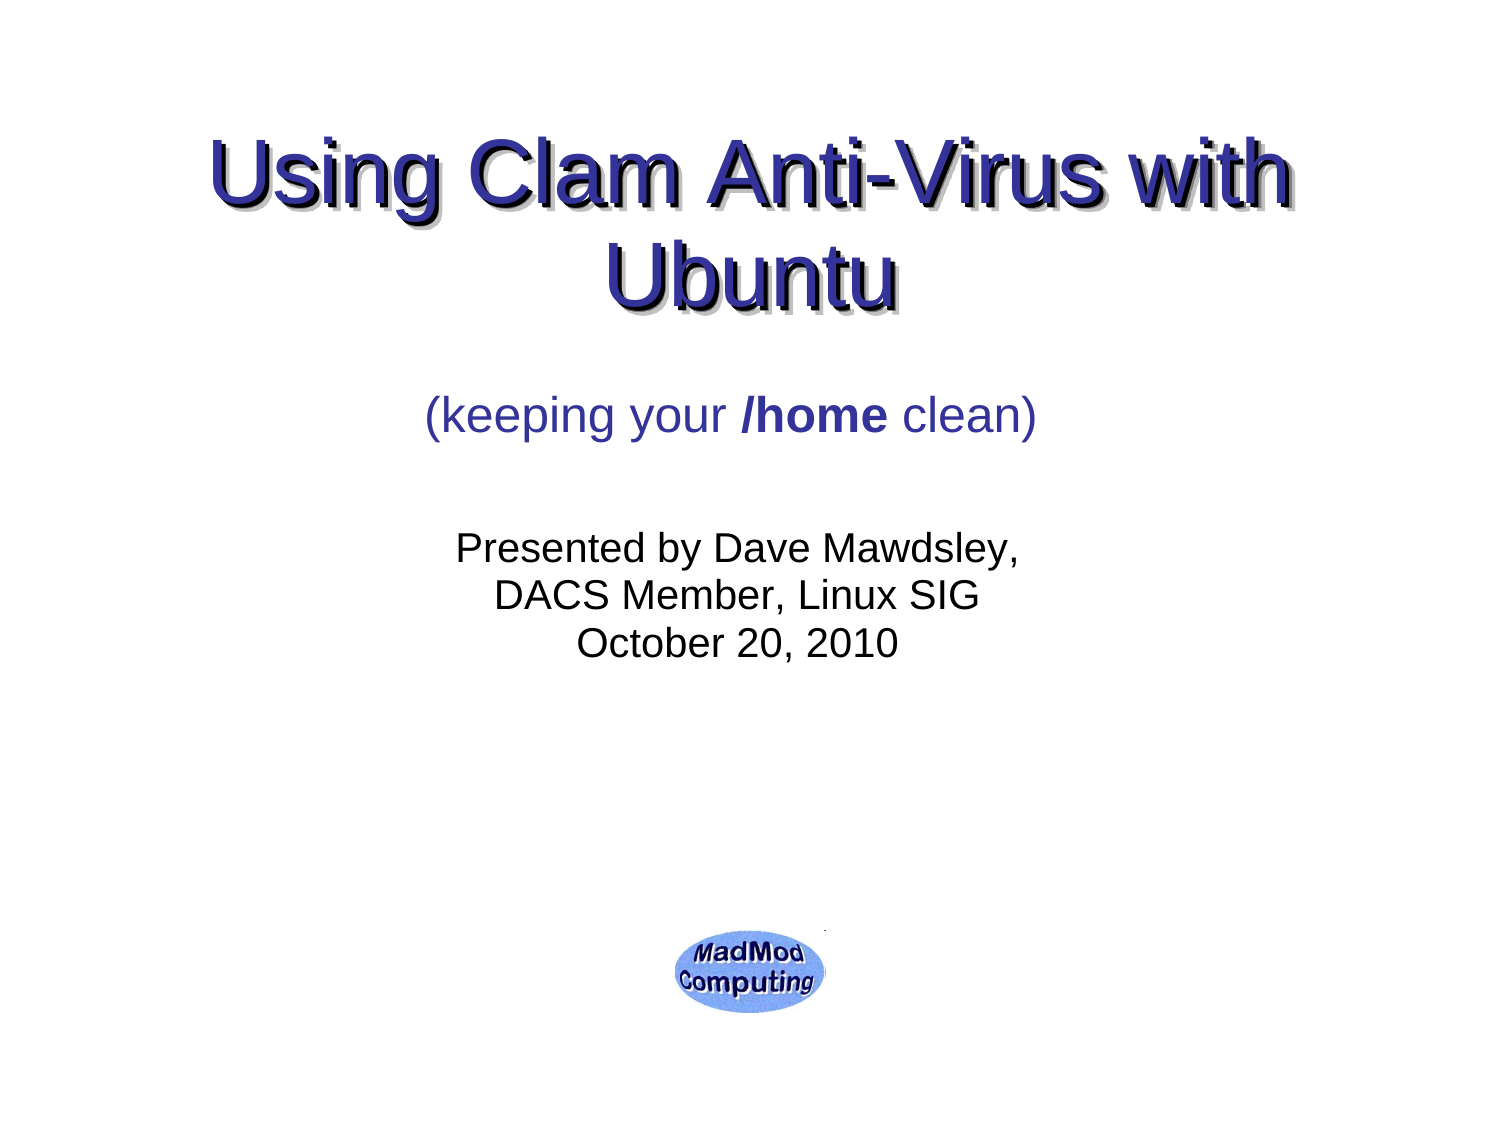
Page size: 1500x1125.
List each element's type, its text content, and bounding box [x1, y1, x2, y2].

text_box (keeping your /home clean) [374, 375, 1088, 451]
title Using Clam Anti-Virus with Ubuntu [112, 112, 1388, 334]
subtitle Presented by Dave Mawdsley, DACS Member, Linux SIG October 20, 2010 [350, 525, 1051, 693]
picture [675, 930, 826, 1013]
